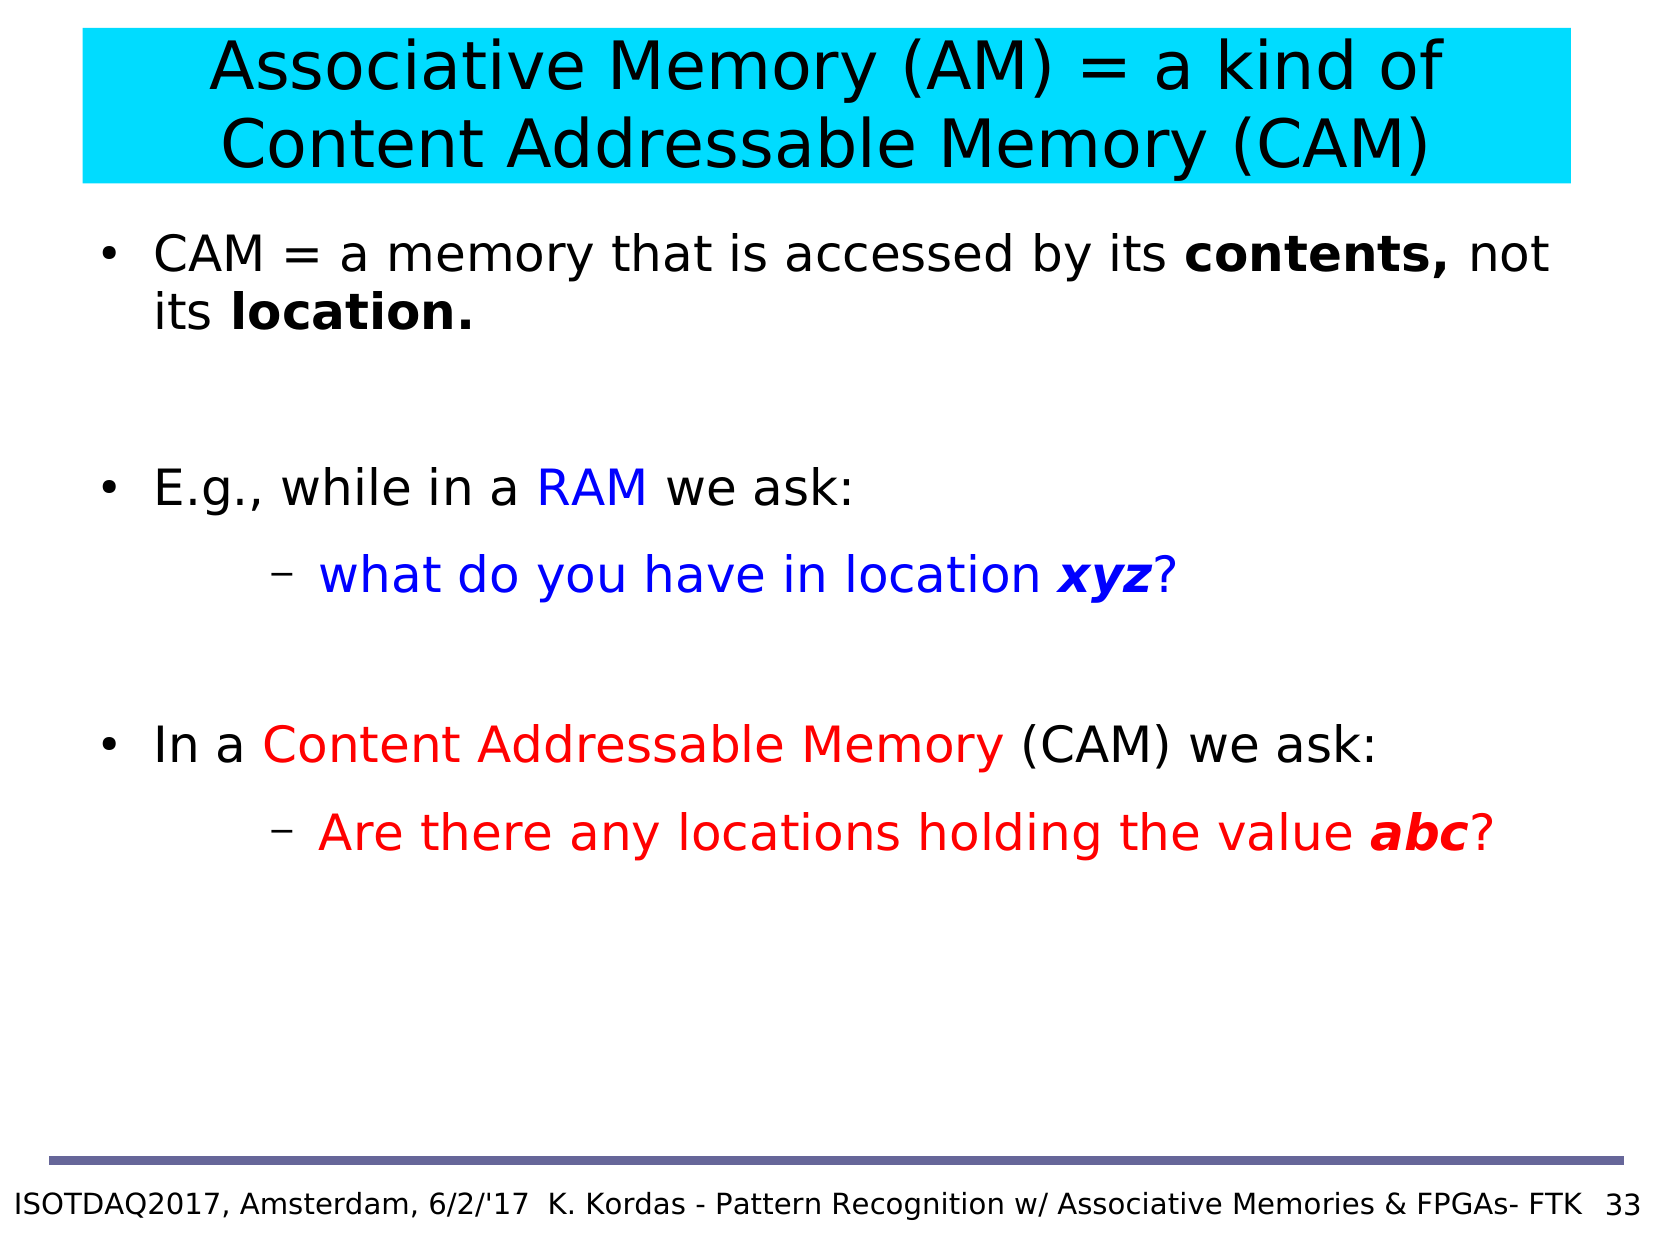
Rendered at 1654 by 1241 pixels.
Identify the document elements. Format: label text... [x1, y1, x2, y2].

title Associative Memory (AM) = a kind of Content Addressable Memory (CAM) [82, 27, 1571, 184]
list CAM = a memory that is accessed by its contents, not its location. E.g., while in a RAM we ask: what do you have in location xyz? In a Content Addressable Memory (CAM) we ask: Are there any locations holding the value abc? [82, 225, 1571, 1127]
